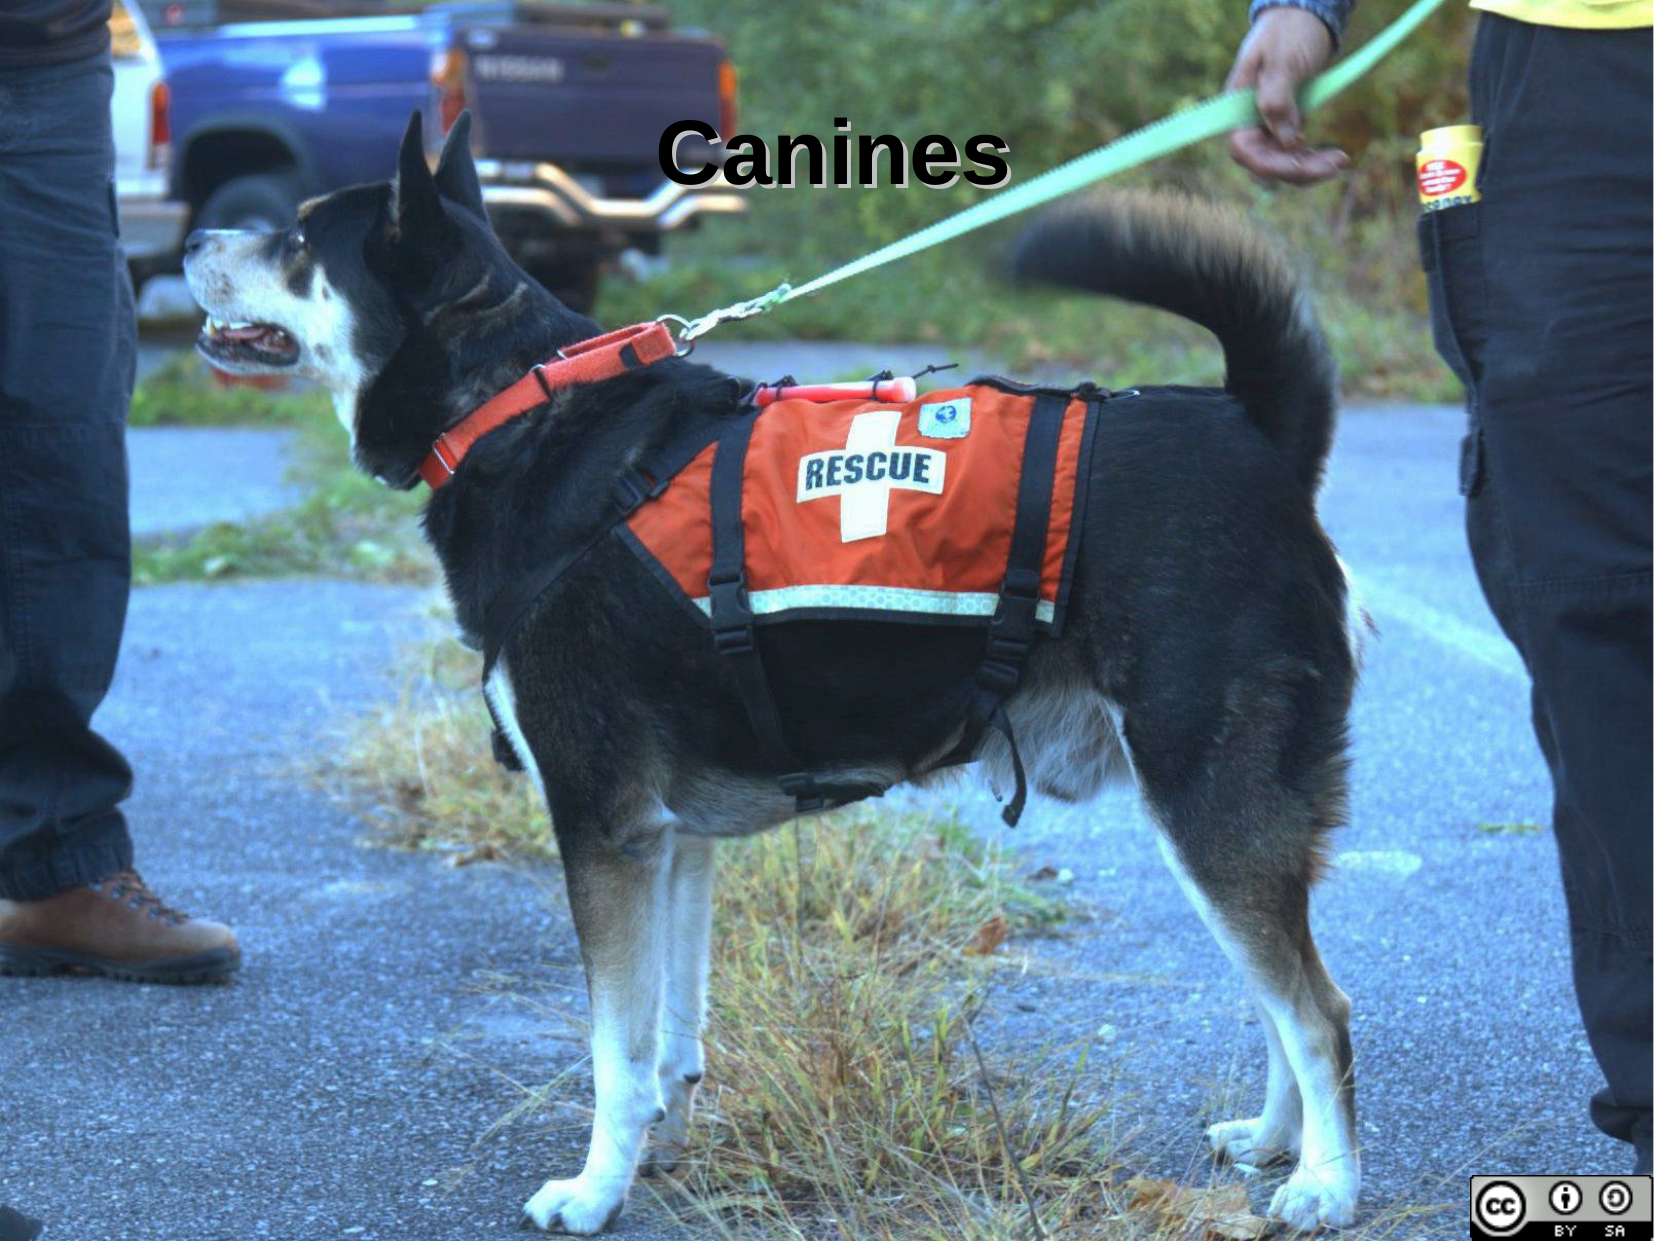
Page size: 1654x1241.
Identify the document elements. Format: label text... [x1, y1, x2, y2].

picture [0, 0, 1654, 1241]
title Canines [525, 49, 1142, 257]
